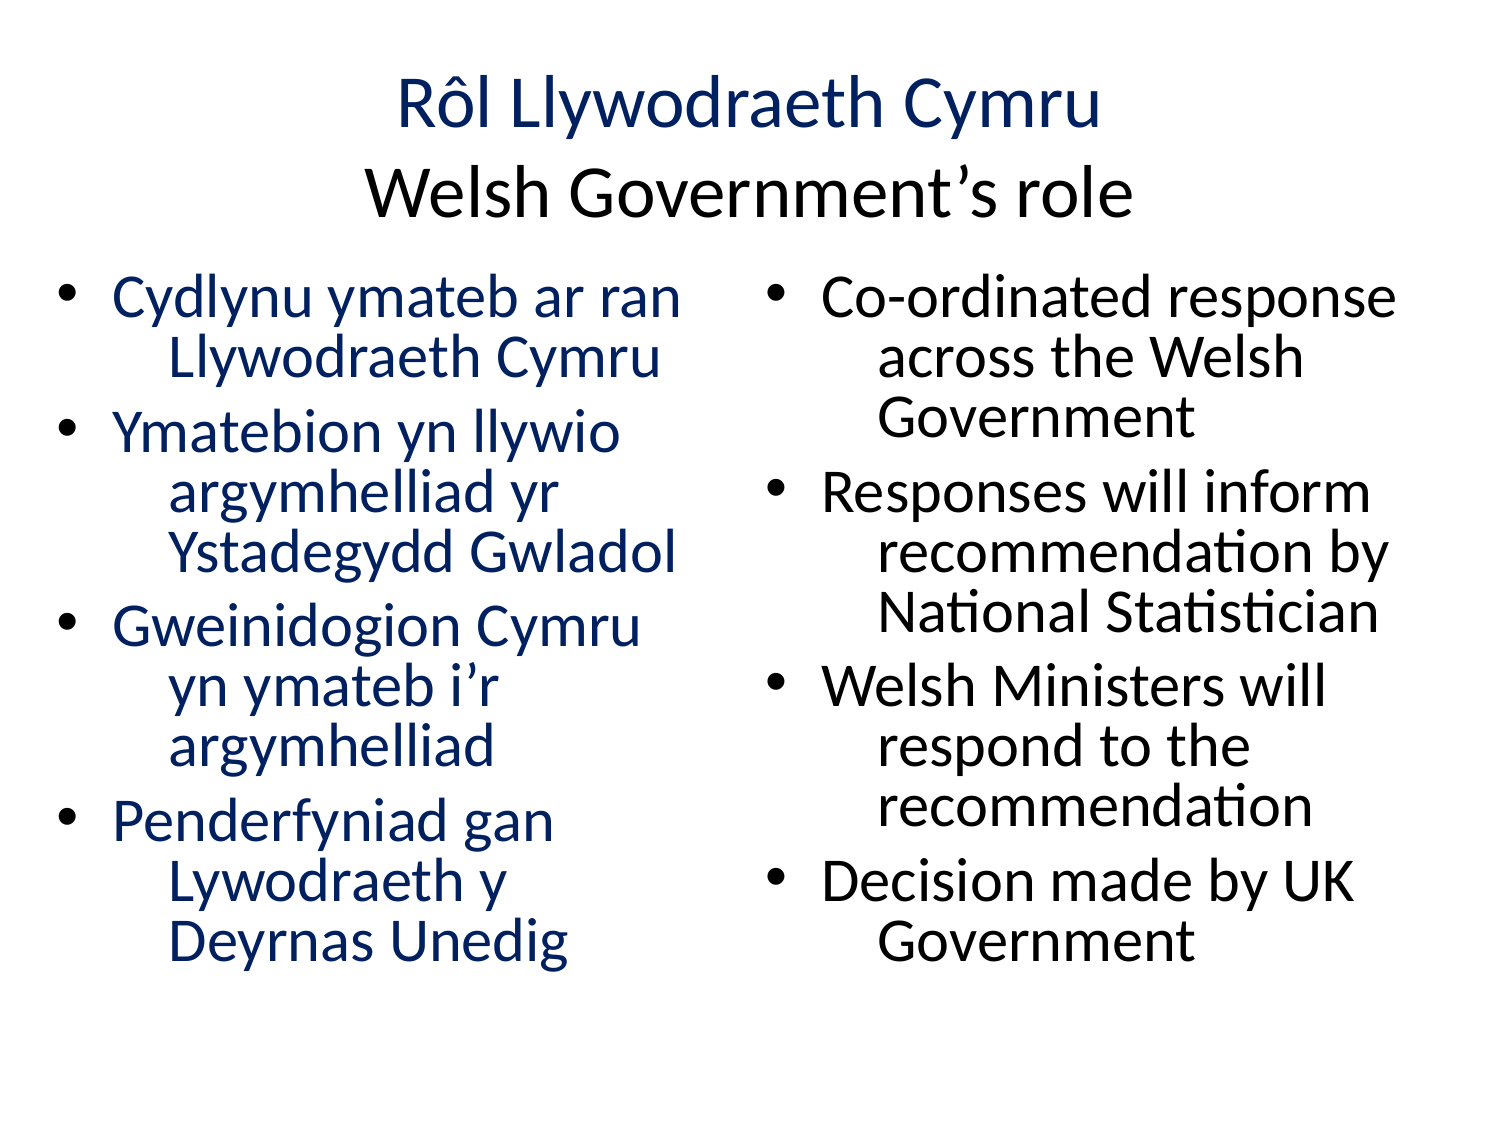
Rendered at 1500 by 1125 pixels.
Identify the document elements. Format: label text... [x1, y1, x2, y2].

text_box Cydlynu ymateb ar ran Llywodraeth Cymru Ymatebion yn llywio argymhelliad yr Ystadegydd Gwladol Gweinidogion Cymru yn ymateb i’r argymhelliad Penderfyniad gan Lywodraeth y Deyrnas Unedig [41, 262, 717, 1036]
title Rôl Llywodraeth Cymru Welsh Government’s role [75, 45, 1426, 233]
list Co-ordinated response across the Welsh Government Responses will inform recommendation by National Statistician Welsh Ministers will respond to the recommendation Decision made by UK Government [750, 262, 1426, 1036]
